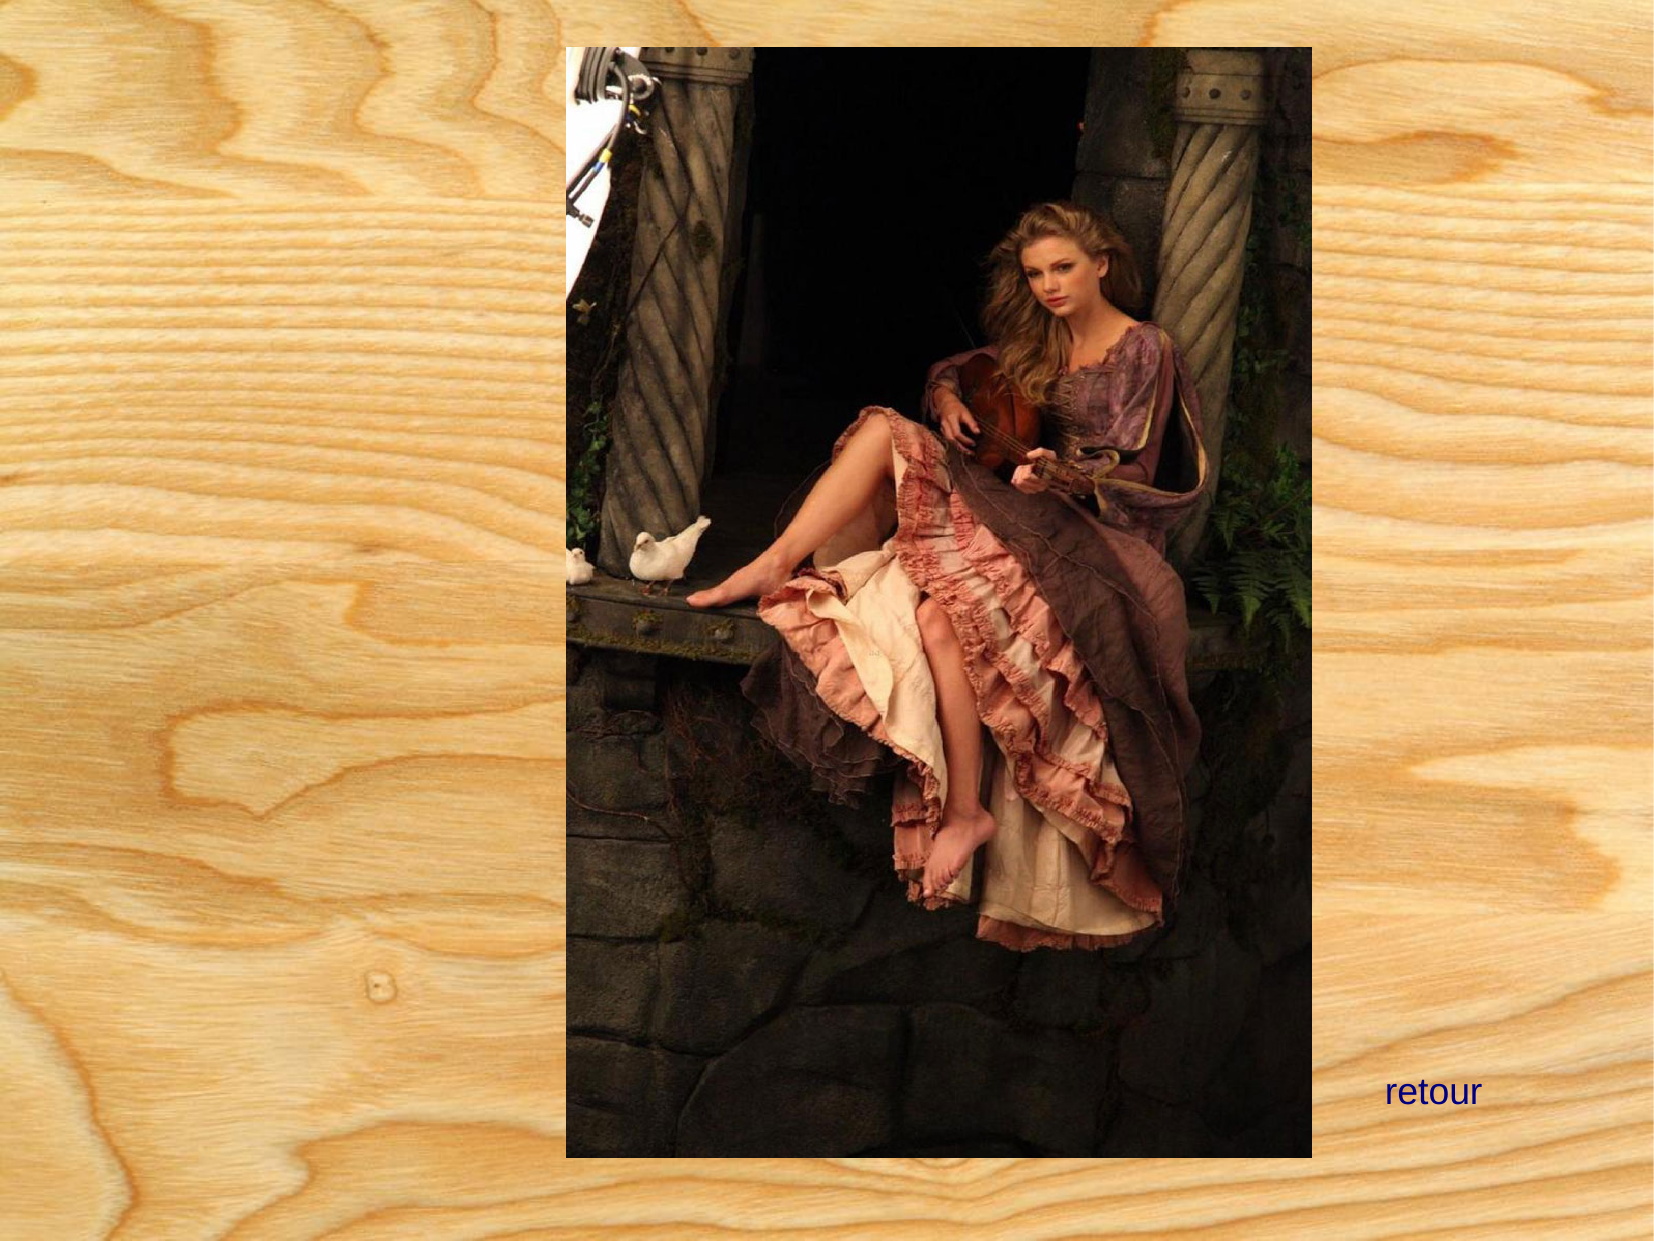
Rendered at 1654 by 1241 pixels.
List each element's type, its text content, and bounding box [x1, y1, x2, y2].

picture [0, 0, 1654, 1241]
text_box retour [1370, 1062, 1642, 1120]
